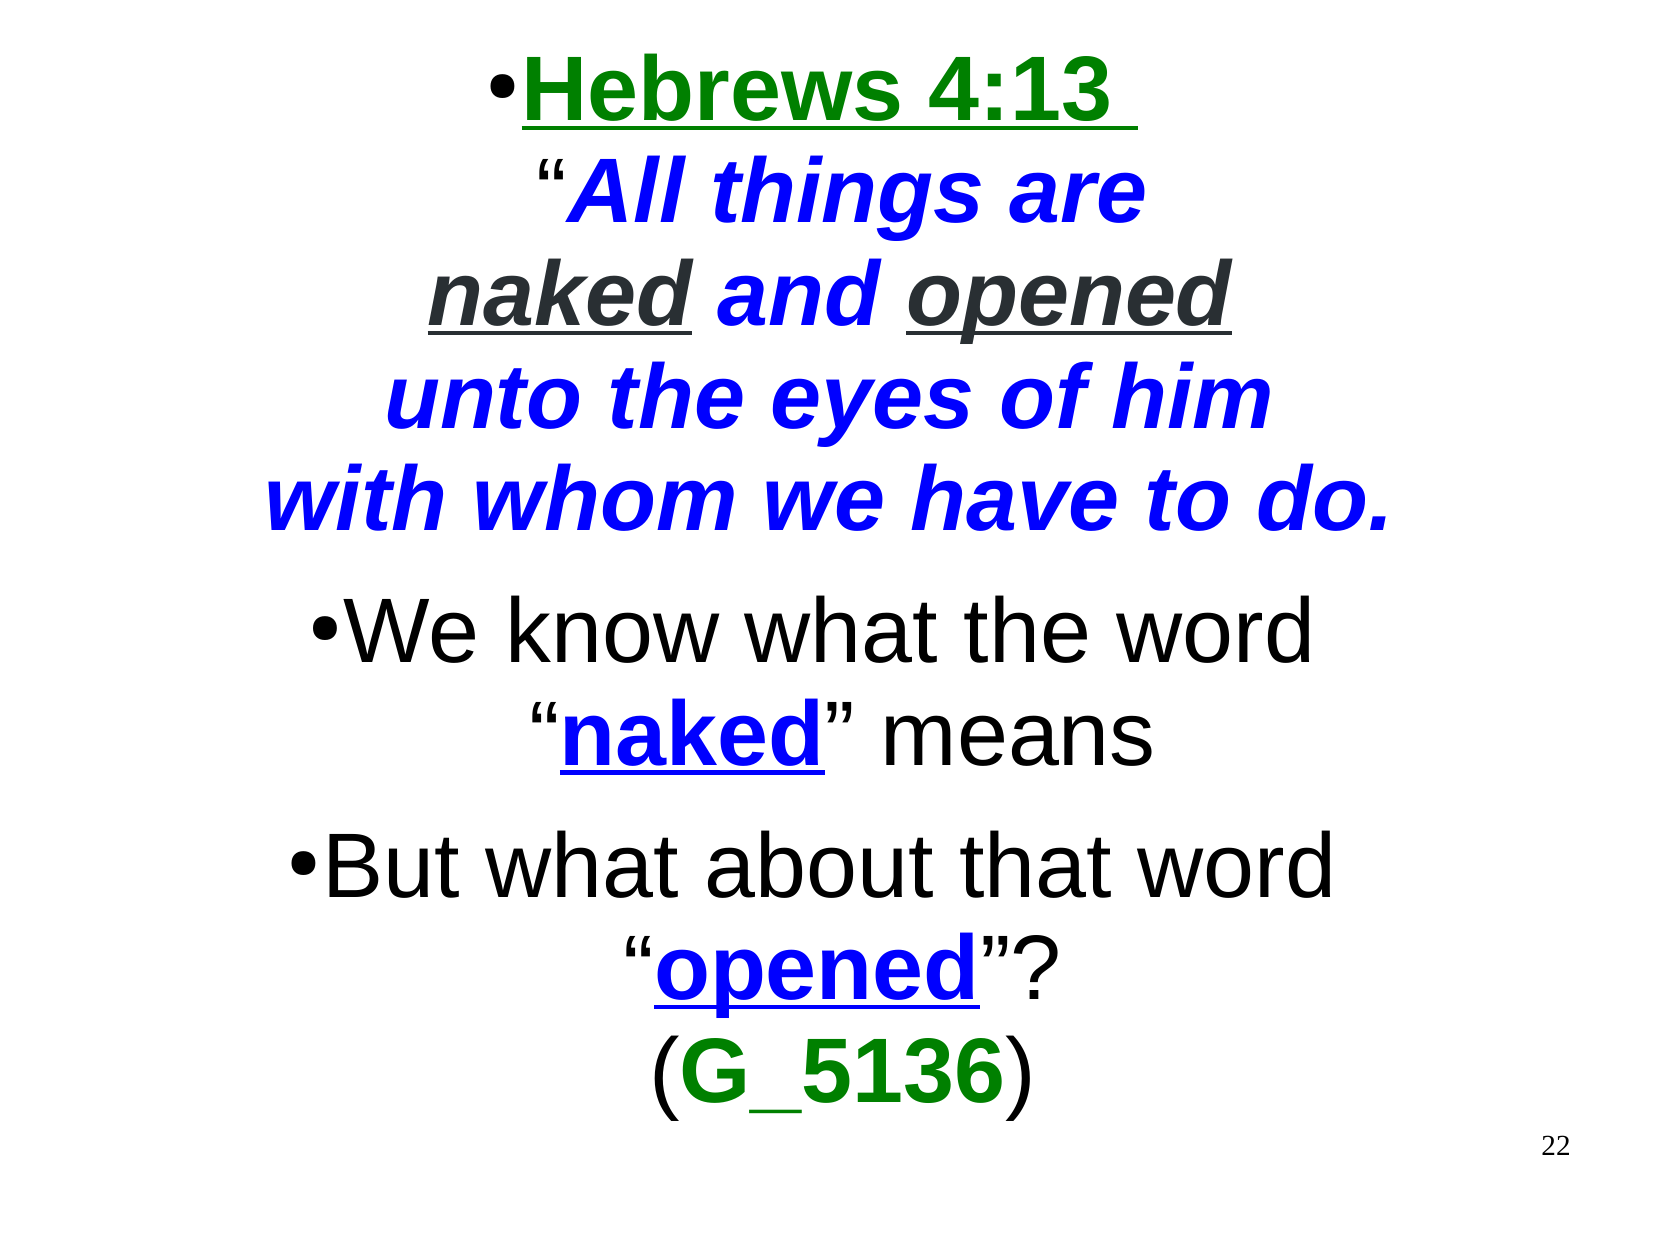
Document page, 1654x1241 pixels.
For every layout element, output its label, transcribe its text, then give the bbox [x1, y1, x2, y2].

list Hebrews 4:13 “All things are naked and opened unto the eyes of him with whom we have to do. We know what the word “naked” means But what about that word “opened”? (G_5136) [37, 37, 1613, 1238]
